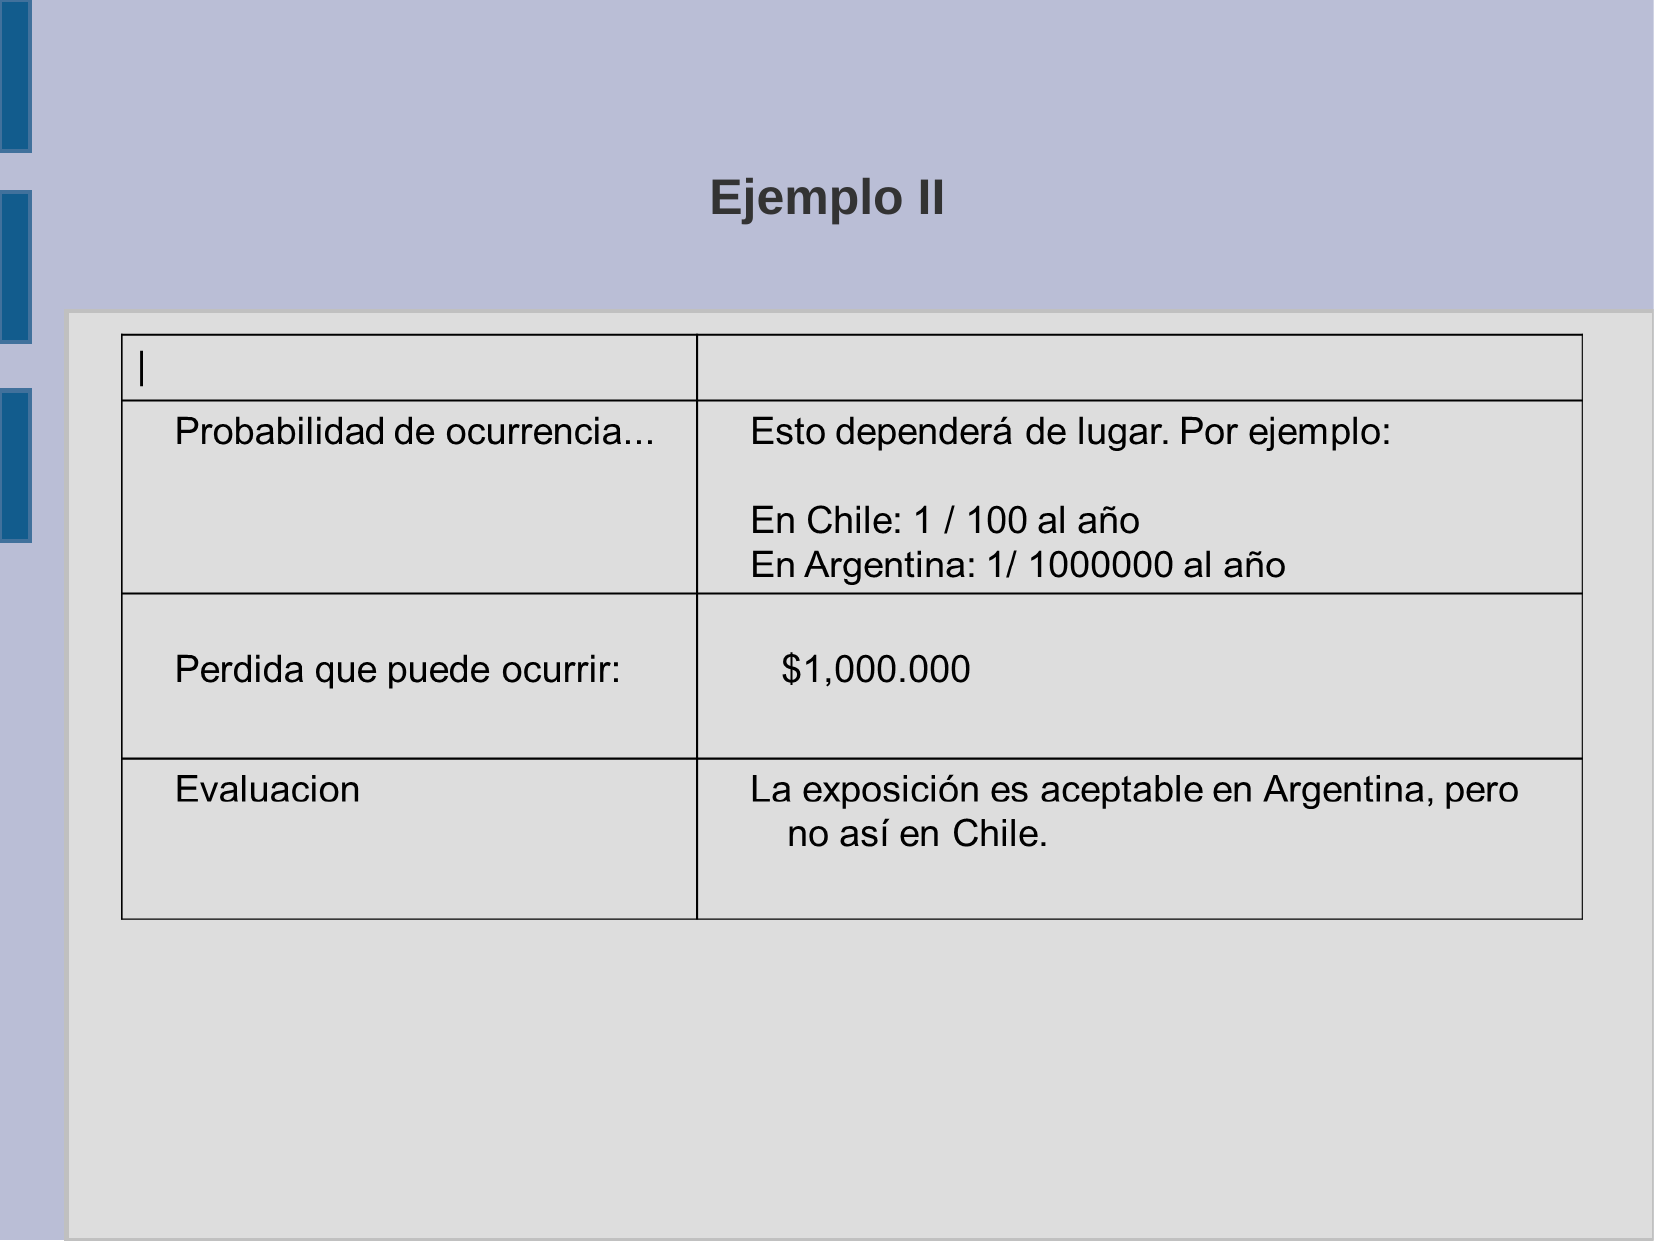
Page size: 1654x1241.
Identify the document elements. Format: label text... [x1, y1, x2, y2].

title Ejemplo II [121, 91, 1534, 299]
picture [121, 330, 1583, 920]
